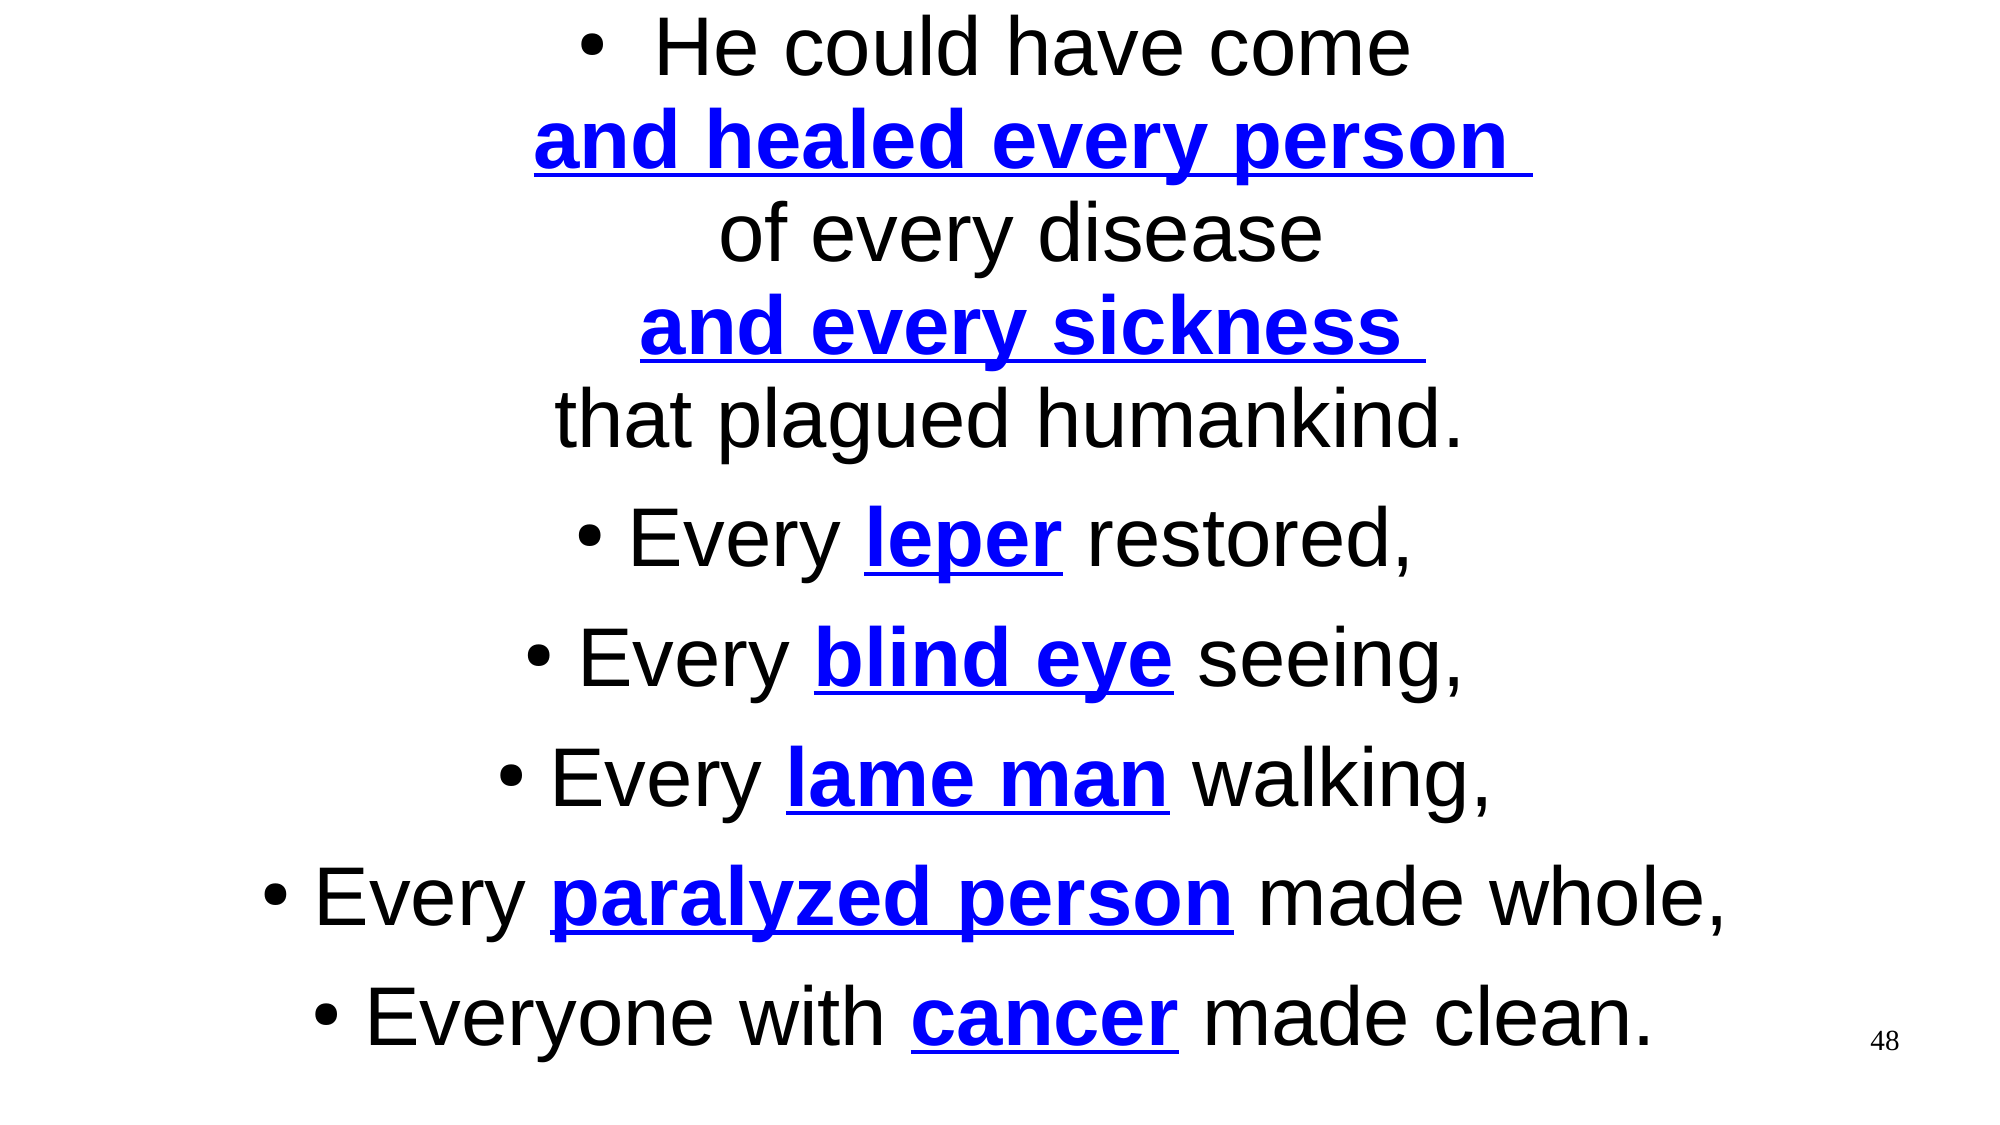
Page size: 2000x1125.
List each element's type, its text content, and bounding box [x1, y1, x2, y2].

list He could have come and healed every person of every disease and every sickness that plagued humankind. Every leper restored, Every blind eye seeing, Every lame man walking, Every paralyzed person made whole, Everyone with cancer made clean. [0, 0, 1996, 1123]
